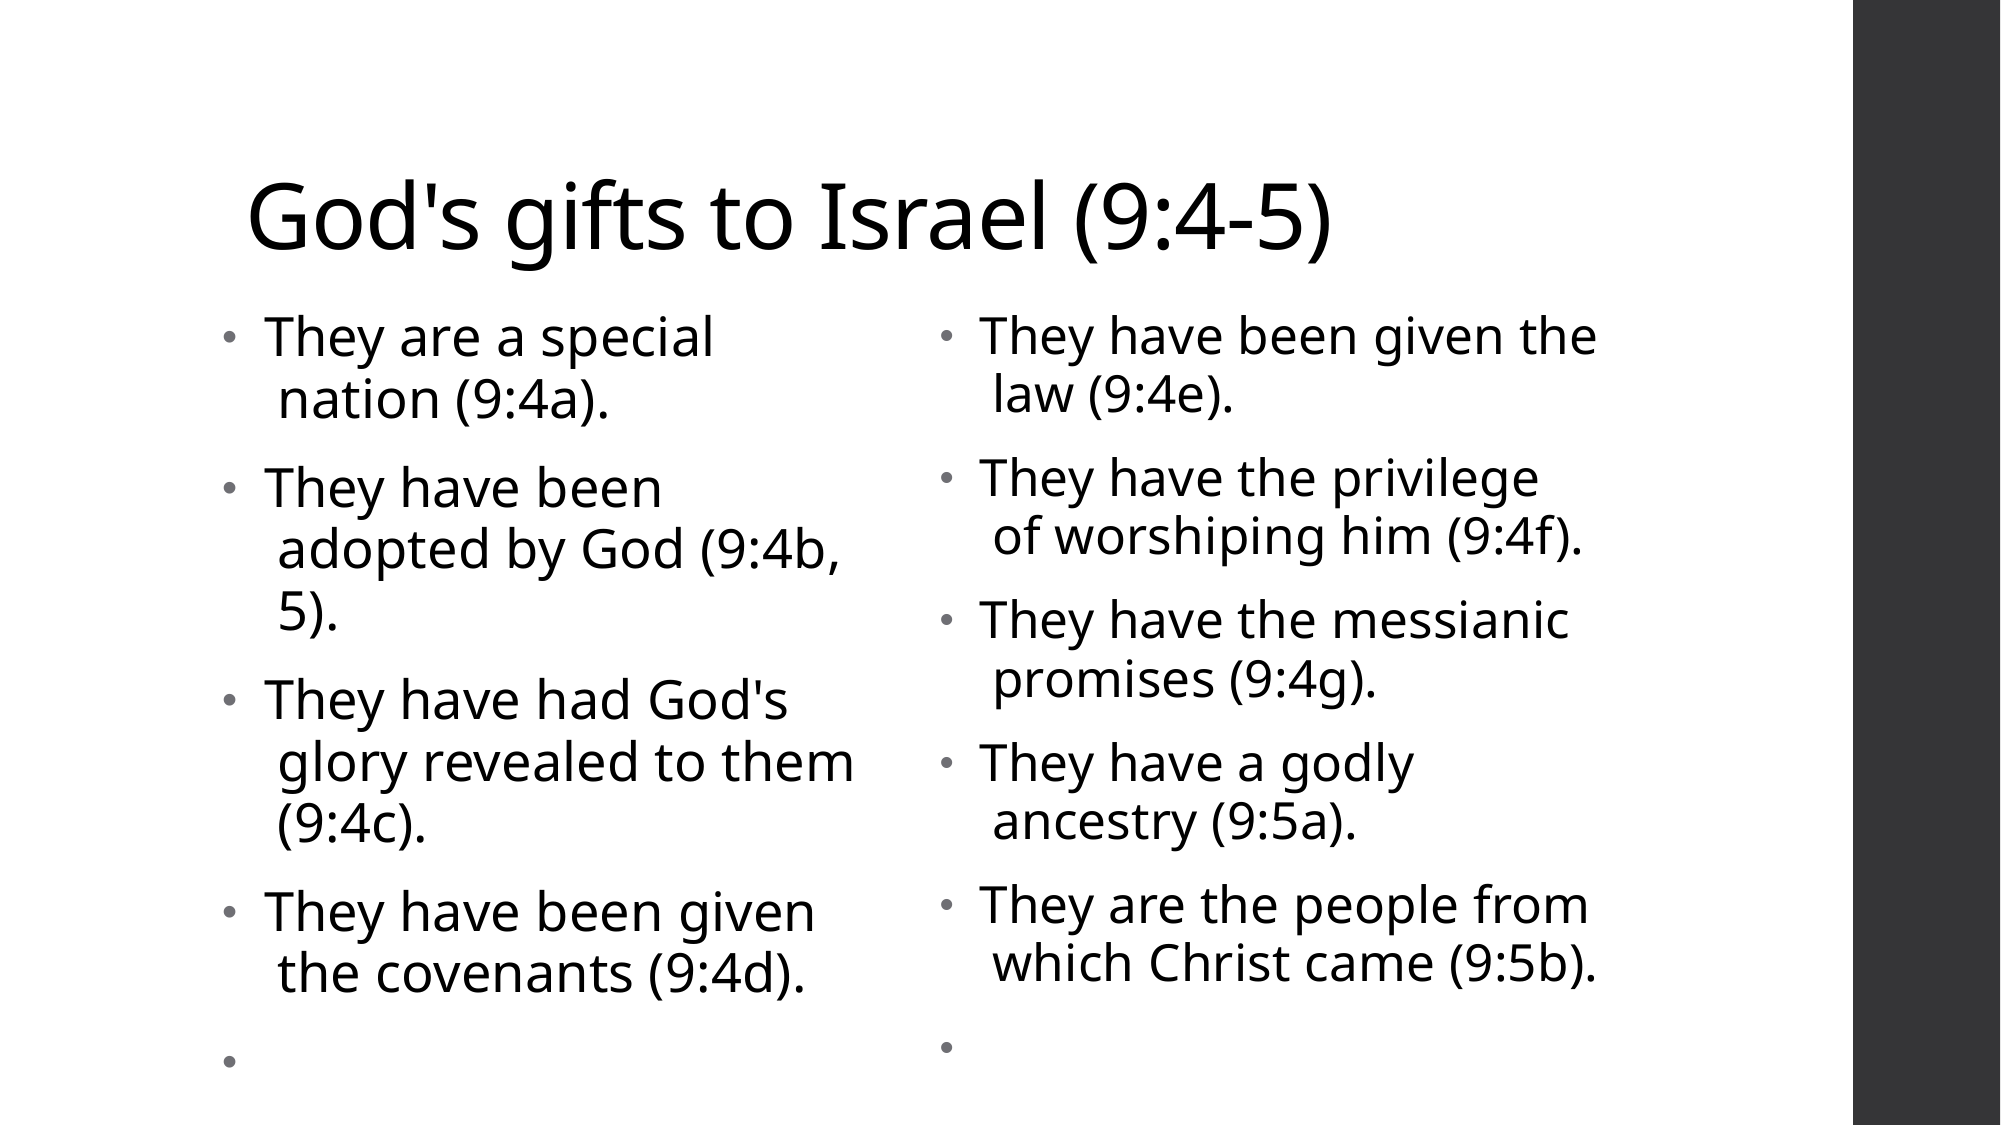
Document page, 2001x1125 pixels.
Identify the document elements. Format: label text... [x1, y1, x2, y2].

list They are a special nation (9:4a). They have been adopted by God (9:4b, 5). They have had God's glory revealed to them (9:4c). They have been given the covenants (9:4d). [207, 299, 900, 1014]
title God's gifts to Israel (9:4-5) [206, 60, 1797, 278]
list They have been given the law (9:4e). They have the privilege of worshiping him (9:4f). They have the messianic promises (9:4g). They have a godly ancestry (9:5a). They are the people from which Christ came (9:5b). [924, 299, 1617, 1014]
